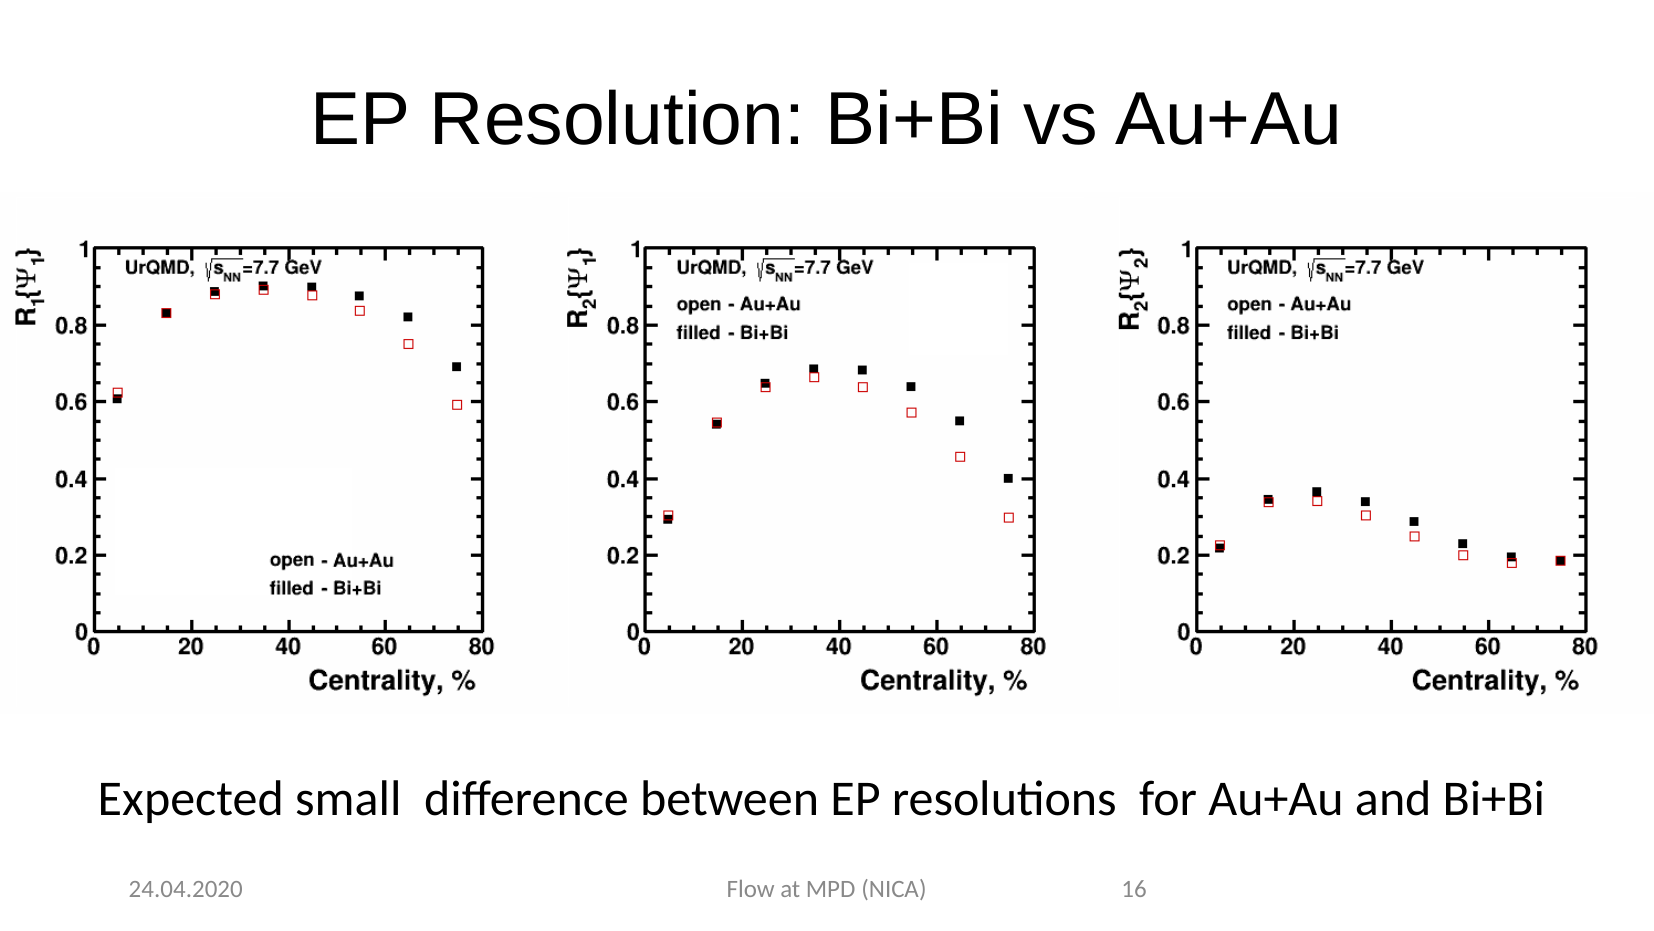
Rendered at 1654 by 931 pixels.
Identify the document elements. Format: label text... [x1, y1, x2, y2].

text_box 11 [1106, 862, 1602, 912]
text_box Flow at MPD (NICA) [547, 862, 1106, 912]
picture [0, 192, 1654, 714]
text_box EP Resolution: Bi+Bi vs Au+Au [82, 37, 1571, 192]
text_box 24.04.2020 [113, 862, 486, 912]
text_box Expected small difference between EP resolutions for Au+Au and Bi+Bi [83, 758, 1626, 833]
